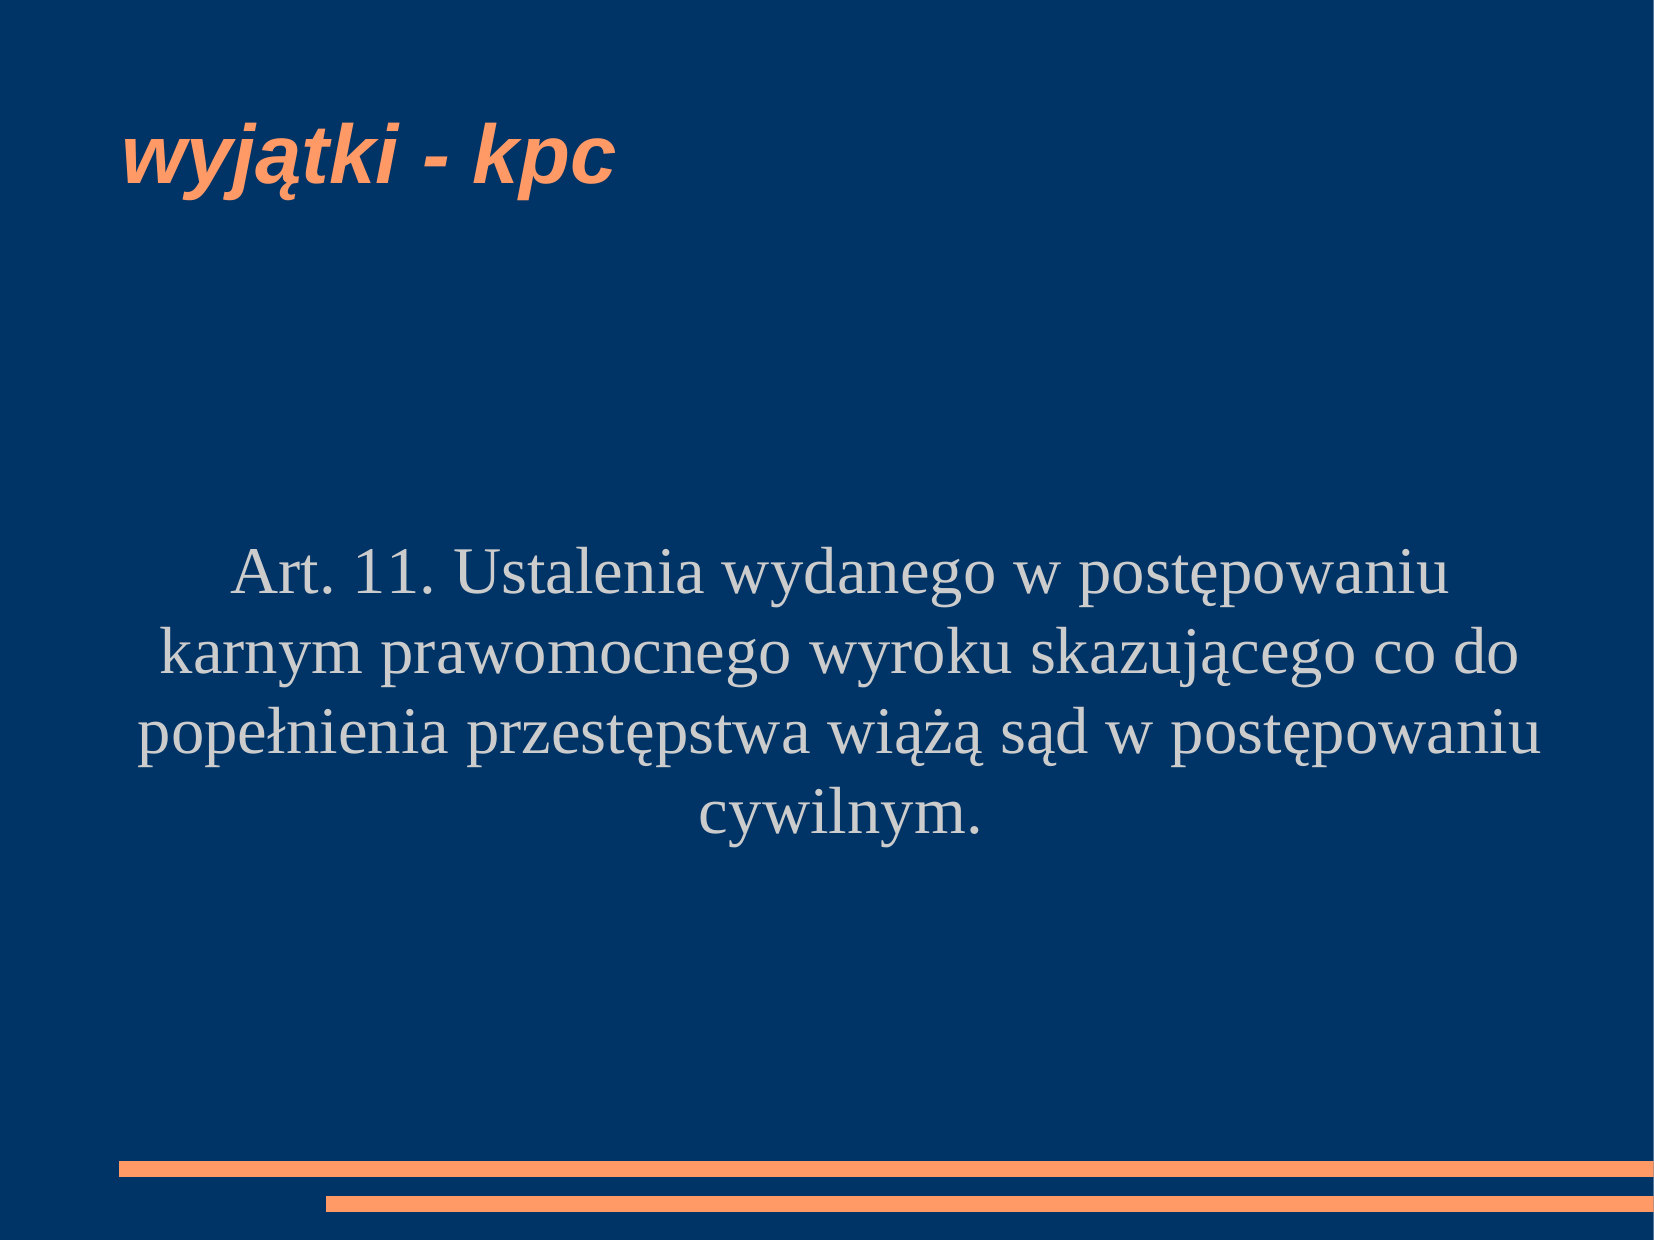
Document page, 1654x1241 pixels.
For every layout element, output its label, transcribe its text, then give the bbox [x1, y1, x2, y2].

title wyjątki - kpc [121, 53, 1534, 247]
subtitle Art. 11. Ustalenia wydanego w postępowaniu karnym prawomocnego wyroku skazującego co do popełnienia przestępstwa wiążą sąd w postępowaniu cywilnym. [121, 329, 1561, 1125]
